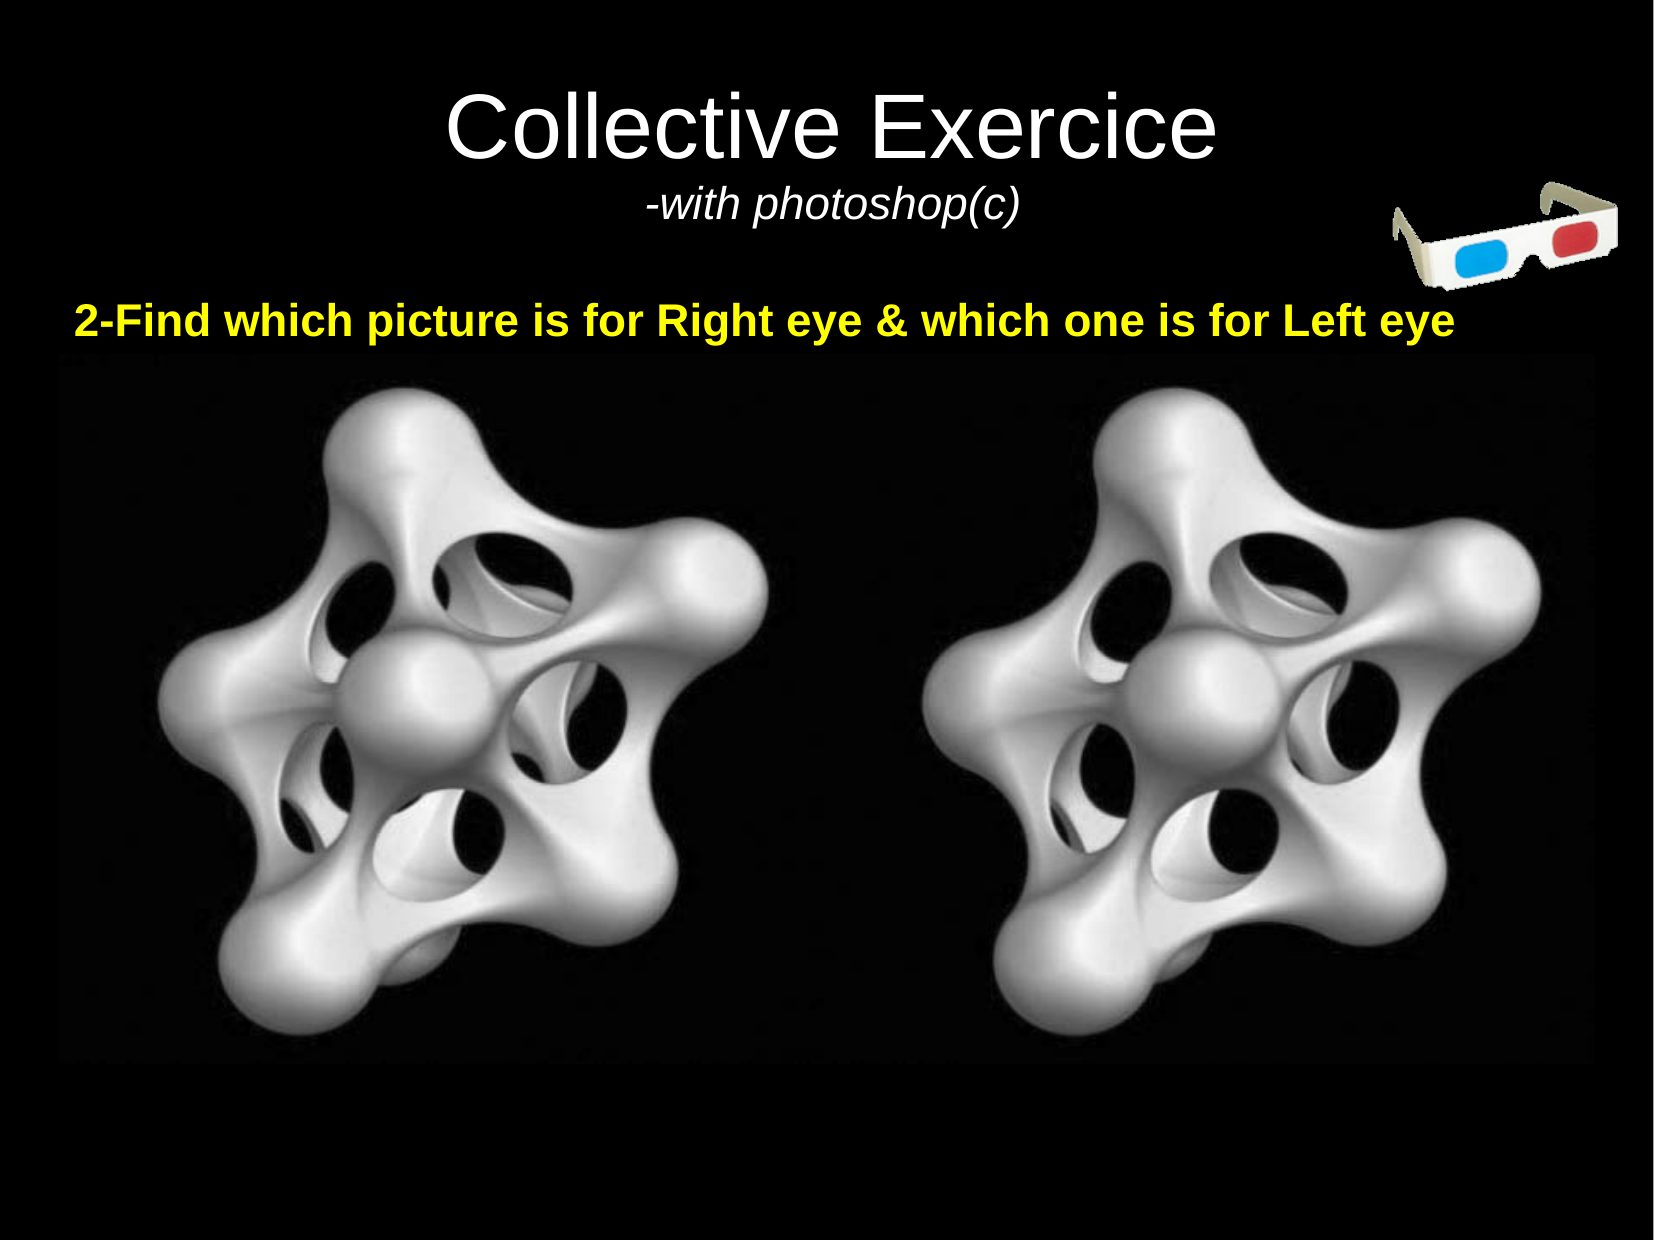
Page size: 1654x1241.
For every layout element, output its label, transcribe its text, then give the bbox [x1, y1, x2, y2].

title Collective Exercice -with photoshop(c) [88, 59, 1578, 246]
text_box 2-Find which picture is for Right eye & which one is for Left eye [59, 287, 1595, 354]
picture [59, 354, 1595, 1064]
picture [1387, 176, 1625, 296]
